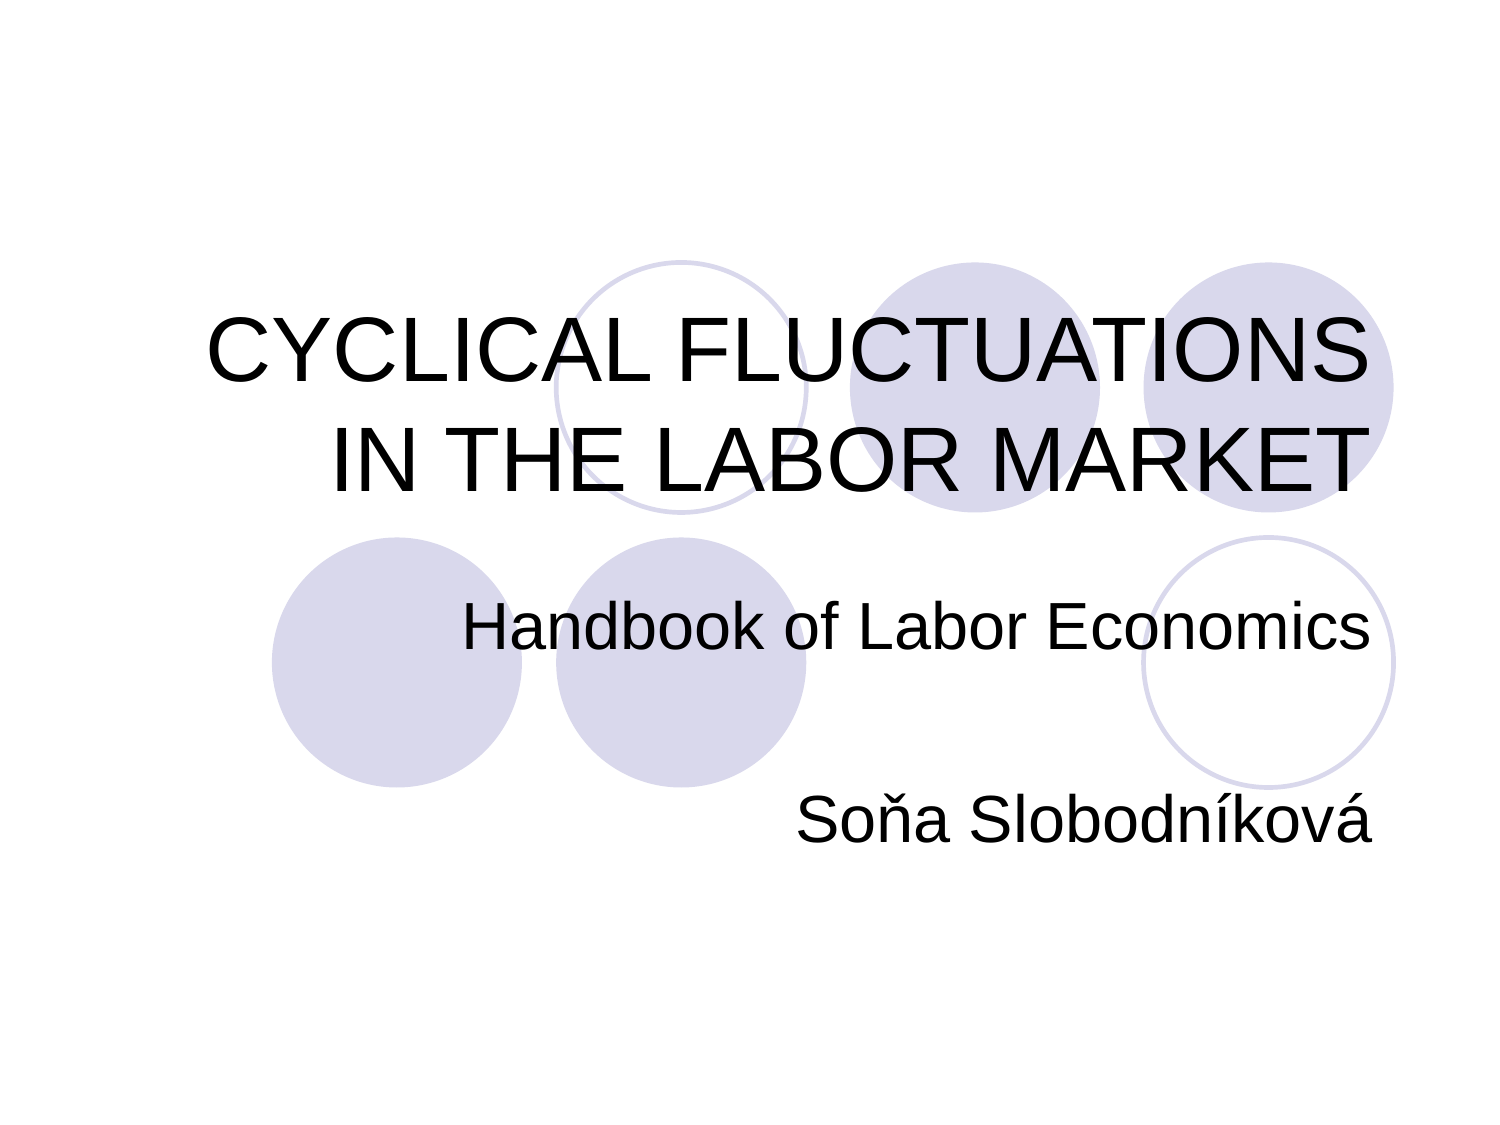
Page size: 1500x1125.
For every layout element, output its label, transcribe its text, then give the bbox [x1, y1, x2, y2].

subtitle Handbook of Labor Economics Soňa Slobodníková [337, 575, 1388, 864]
title CYCLICAL FLUCTUATIONS IN THE LABOR MARKET [112, 199, 1388, 518]
